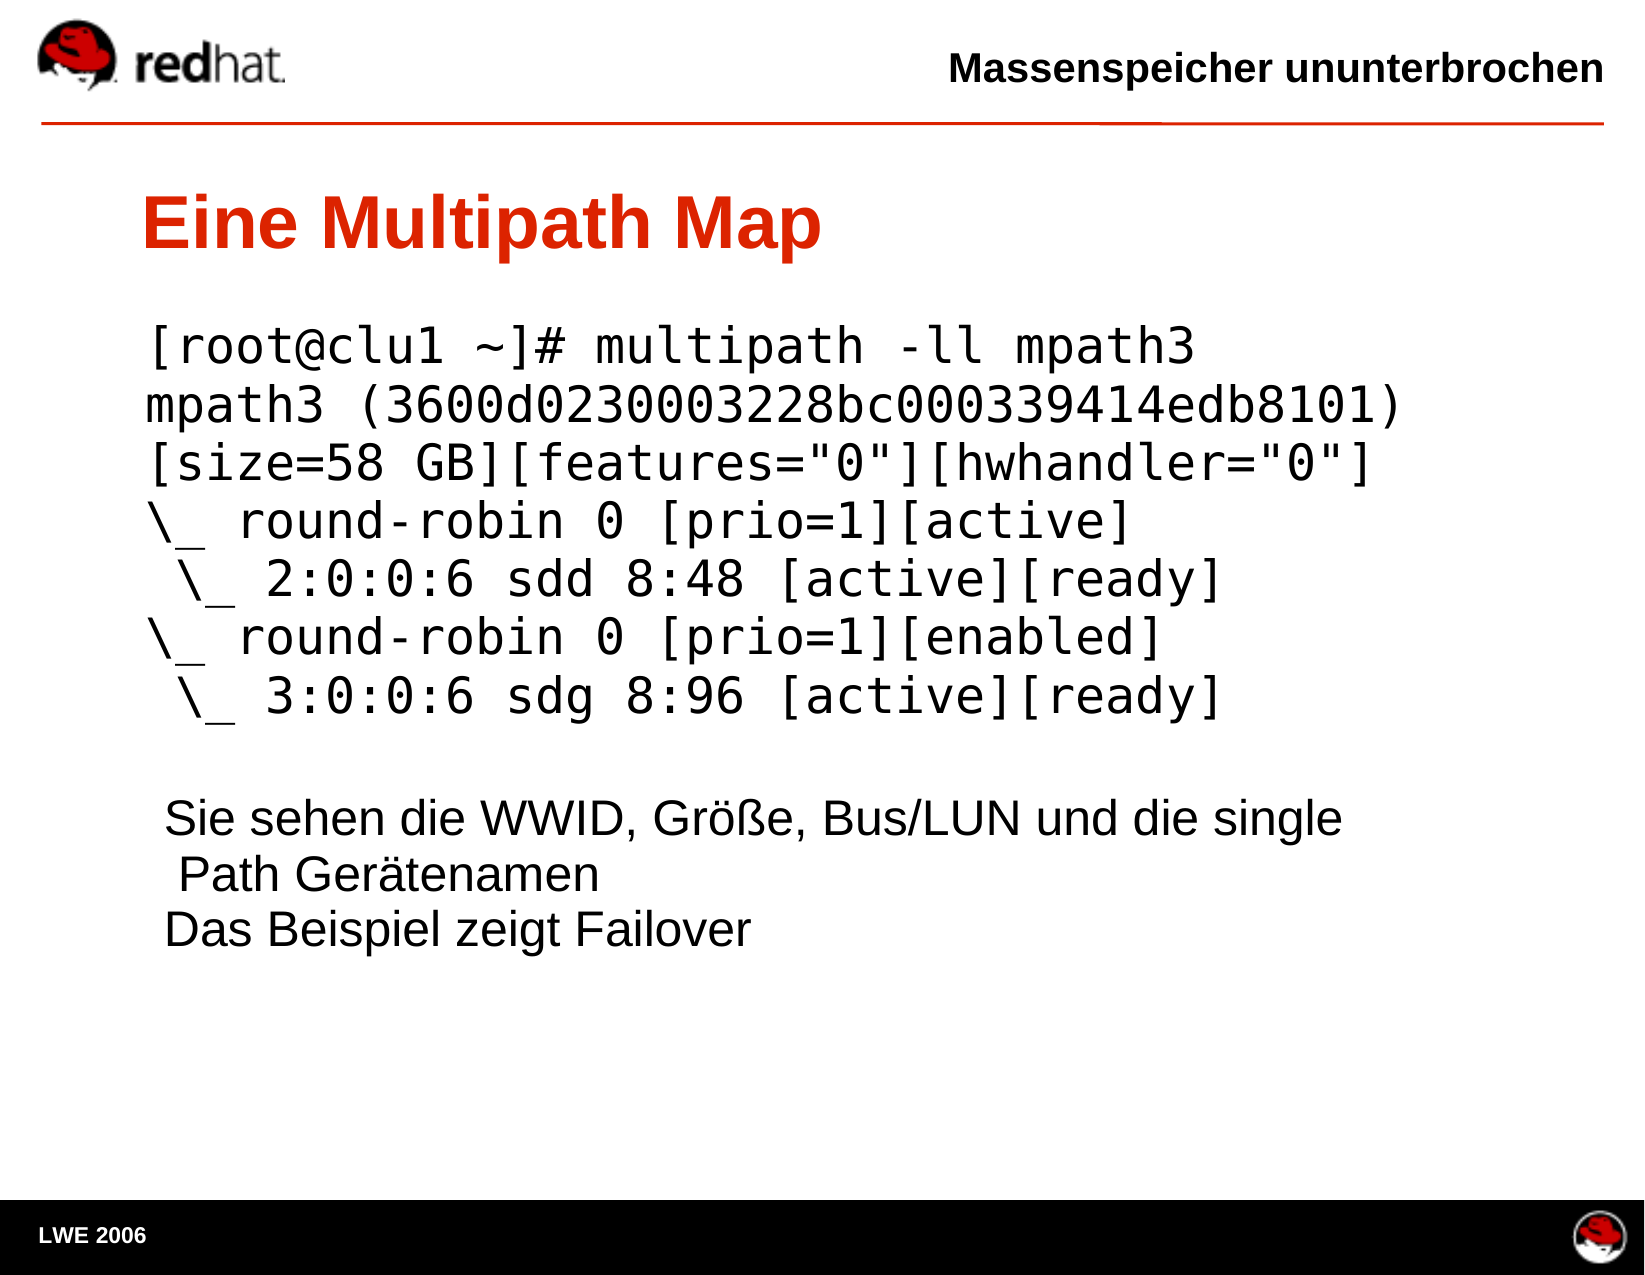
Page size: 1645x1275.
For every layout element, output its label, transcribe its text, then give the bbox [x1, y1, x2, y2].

text_box [0, 1200, 1645, 1275]
text_box Sie sehen die WWID, Größe, Bus/LUN und die single Path Gerätenamen Das Beispiel zeigt Failover [150, 790, 1362, 915]
text_box Massenspeicher ununterbrochen [959, 44, 1605, 97]
text_box [root@clu1 ~]# multipath -ll mpath3 mpath3 (3600d0230003228bc000339414edb8101) [size=58 GB][features="0"][hwhandler="0"] \_ round-robin 0 [prio=1][active] \_ 2:0:0:6 sdd 8:48 [active][ready] \_ round-robin 0 [prio=1][enabled] \_ 3:0:0:6 sdg 8:96 [active][ready] [127, 317, 1438, 784]
picture [36, 17, 285, 102]
text_box LWE 2006 [38, 1222, 382, 1252]
text_box Eine Multipath Map [141, 180, 1271, 275]
picture [1568, 1207, 1632, 1270]
